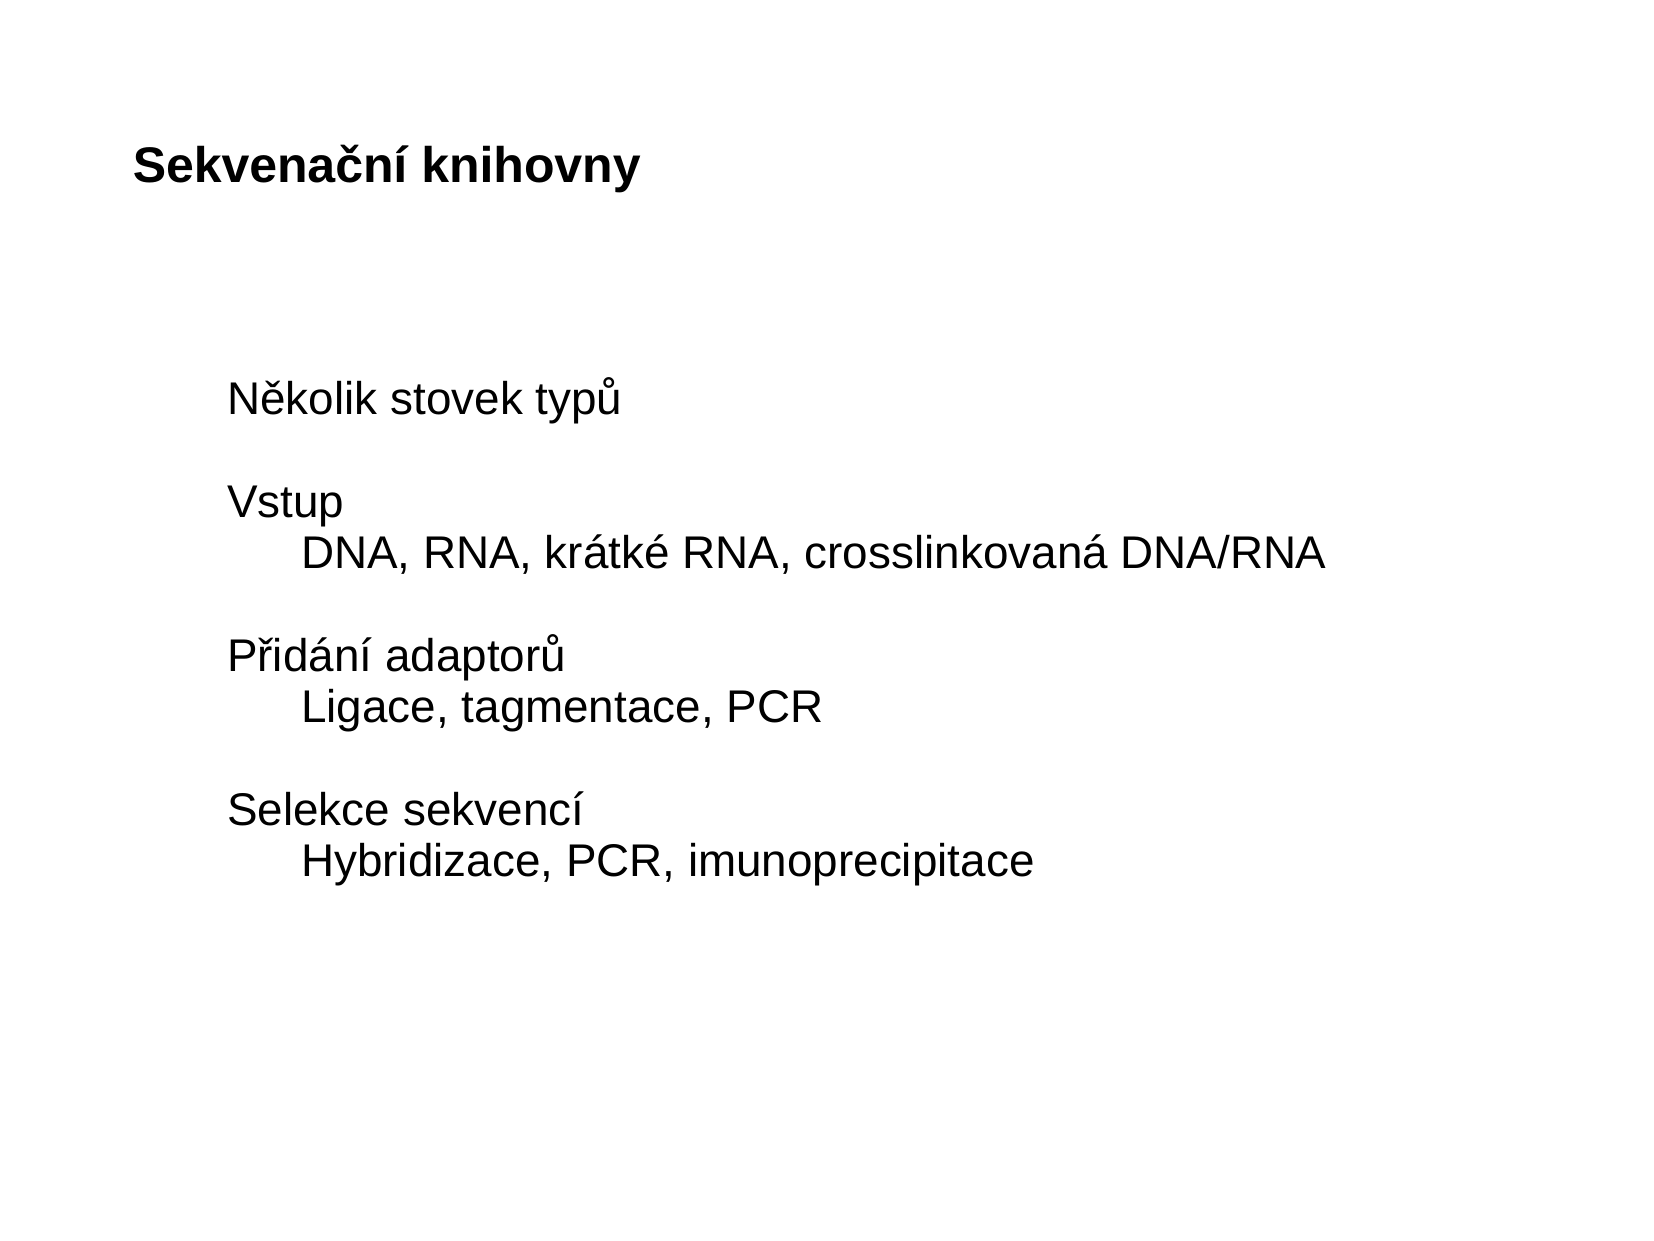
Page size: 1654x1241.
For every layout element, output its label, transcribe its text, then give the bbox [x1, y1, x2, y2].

text_box Sekvenační knihovny [118, 129, 1264, 202]
text_box Několik stovek typů Vstup DNA, RNA, krátké RNA, crosslinkovaná DNA/RNA Přidání adaptorů Ligace, tagmentace, PCR Selekce sekvencí Hybridizace, PCR, imunoprecipitace [212, 366, 1394, 945]
